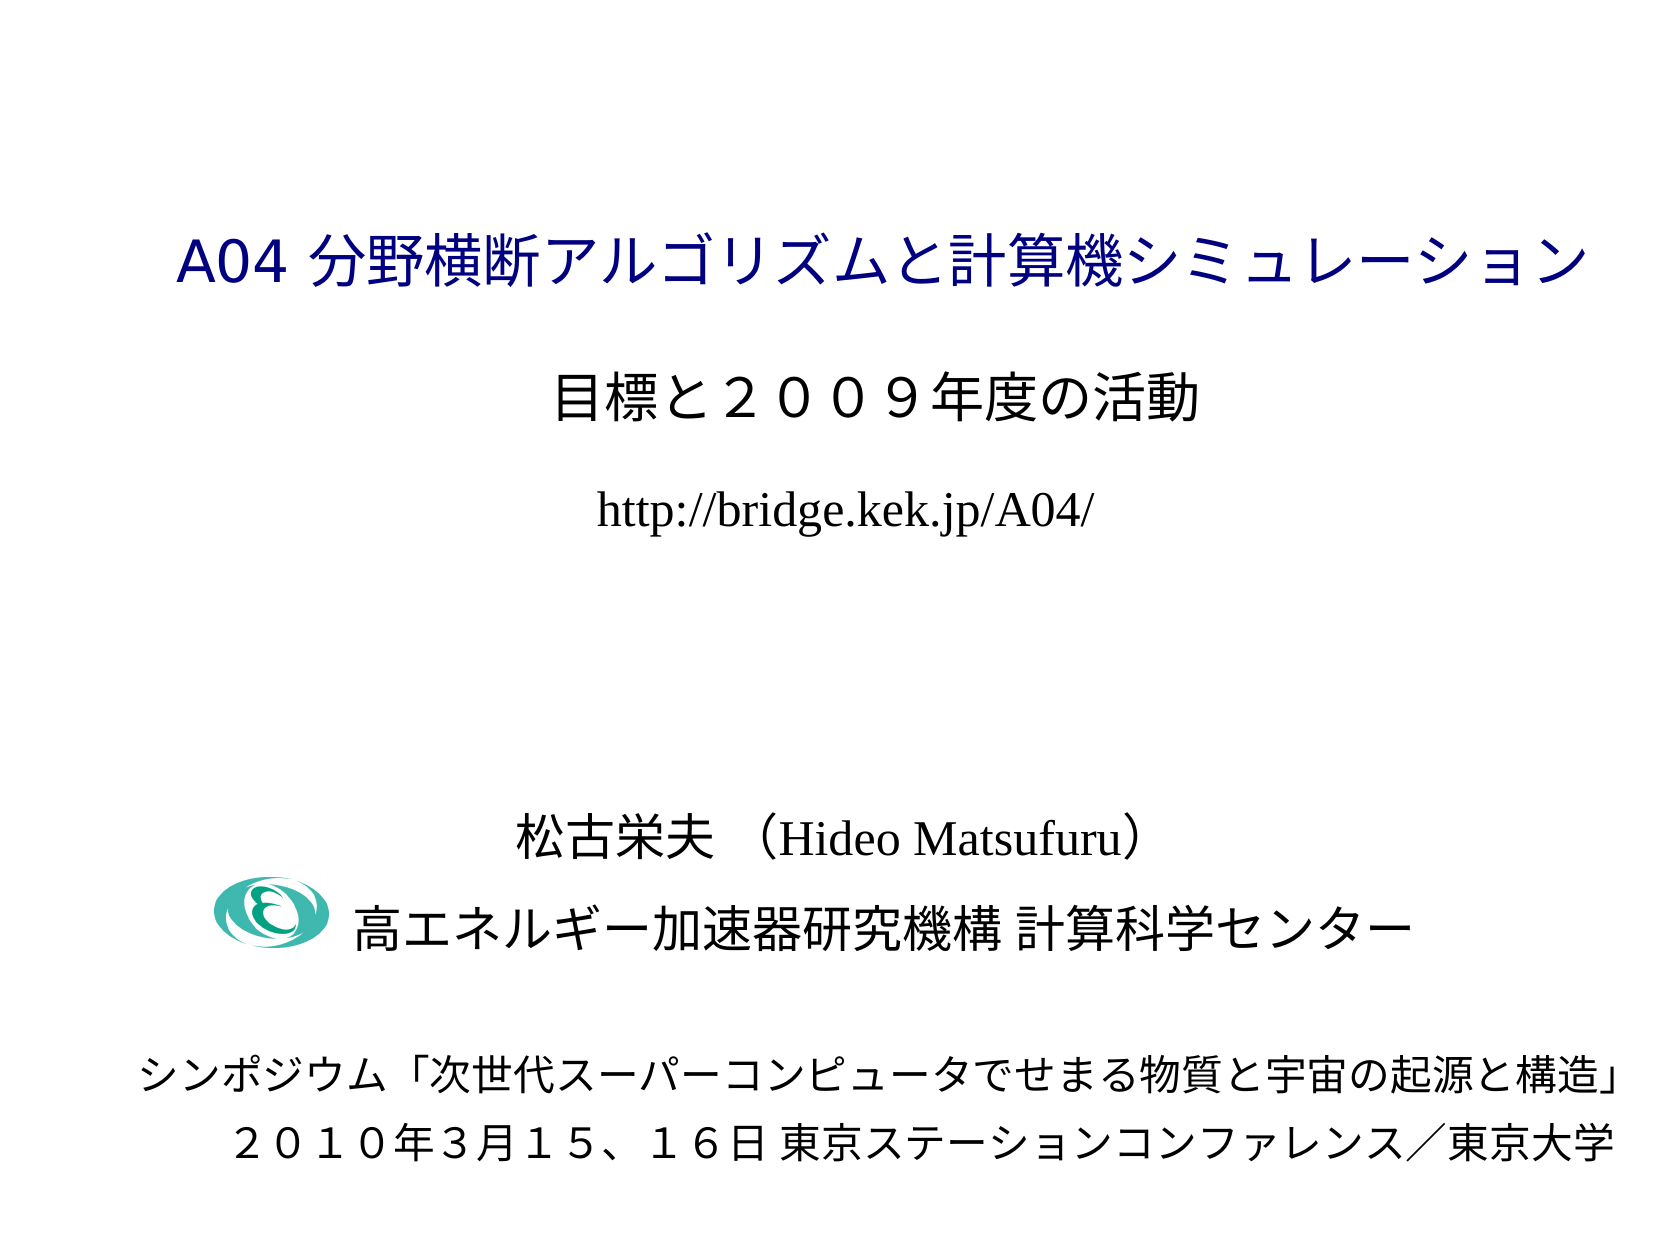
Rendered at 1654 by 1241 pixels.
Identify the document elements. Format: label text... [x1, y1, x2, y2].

text_box ２０１０年３月１５、１６日 東京ステーションコンファレンス／東京大学 [226, 1113, 1399, 1156]
picture [209, 870, 334, 955]
text_box http://bridge.kek.jp/A04/ [596, 481, 1096, 539]
text_box 目標と２００９年度の活動 [550, 359, 1120, 414]
text_box 松古栄夫 （Hideo Matsufuru） [515, 801, 1125, 859]
text_box A04 分野横断アルゴリズムと計算機シミュレーション [175, 220, 1474, 309]
text_box 高エネルギー加速器研究機構 計算科学センター [352, 893, 1381, 944]
text_box シンポジウム「次世代スーパーコンピュータでせまる物質と宇宙の起源と構造」 [137, 1045, 1500, 1088]
